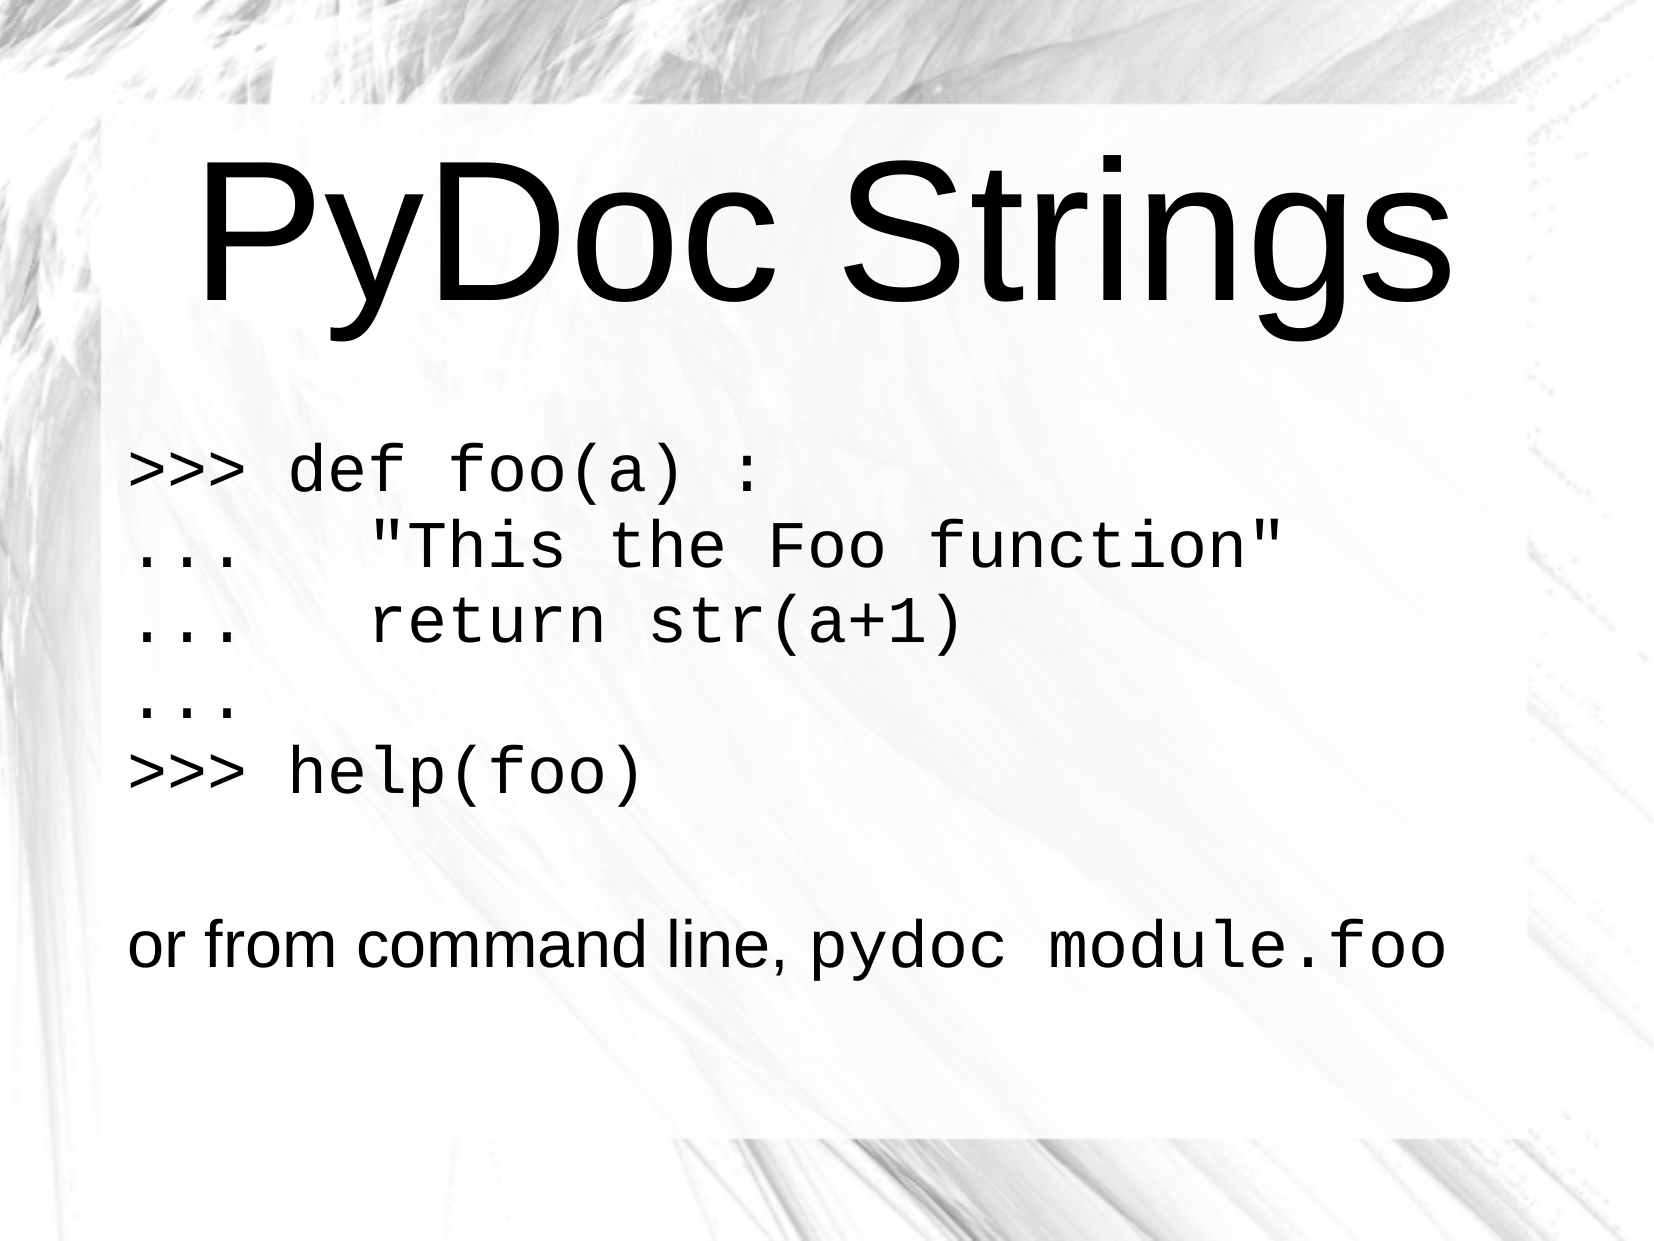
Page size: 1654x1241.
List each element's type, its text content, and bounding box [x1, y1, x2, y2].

picture [0, 0, 1654, 1241]
text_box PyDoc Strings >>> def foo(a) : ... "This the Foo function" ... return str(a+1) ... >>> help(foo) or from command line, pydoc module.foo [112, 112, 1538, 996]
